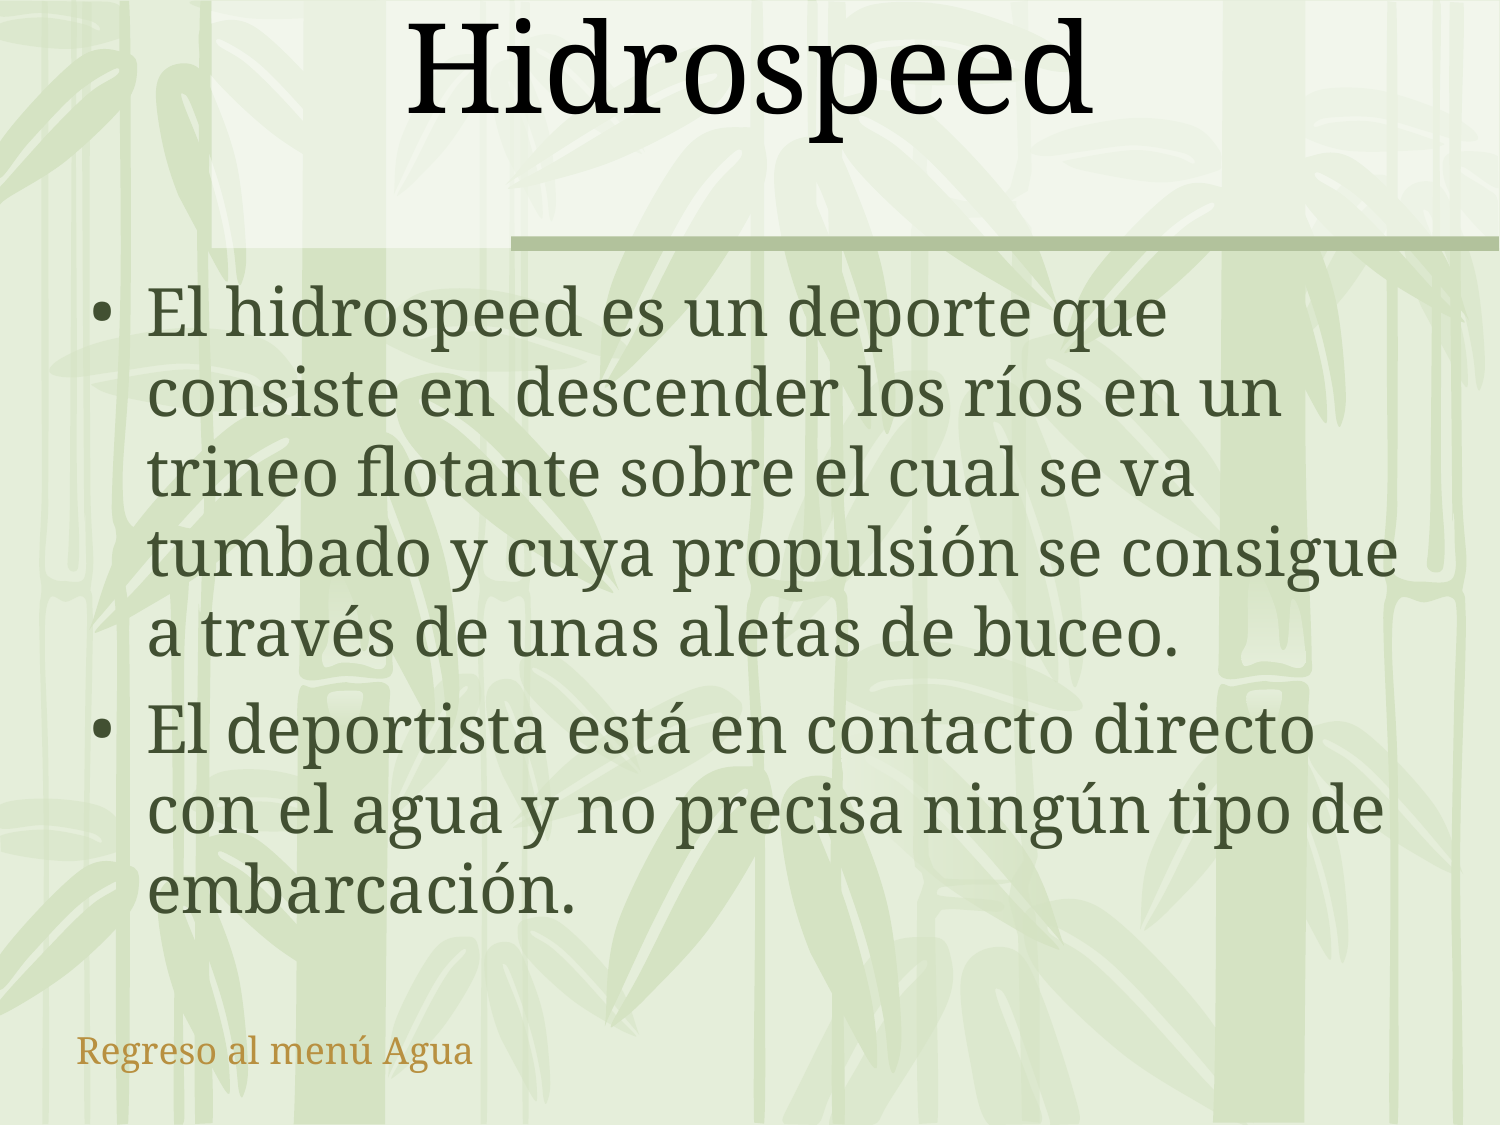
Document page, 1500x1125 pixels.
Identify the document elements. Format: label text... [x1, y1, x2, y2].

text_box Regreso al menú Agua [61, 1019, 500, 1086]
list El hidrospeed es un deporte que consiste en descender los ríos en un trineo flotante sobre el cual se va tumbado y cuya propulsión se consigue a través de unas aletas de buceo. El deportista está en contacto directo con el agua y no precisa ningún tipo de embarcación. [75, 262, 1426, 1031]
title Hidrospeed [75, 0, 1426, 262]
